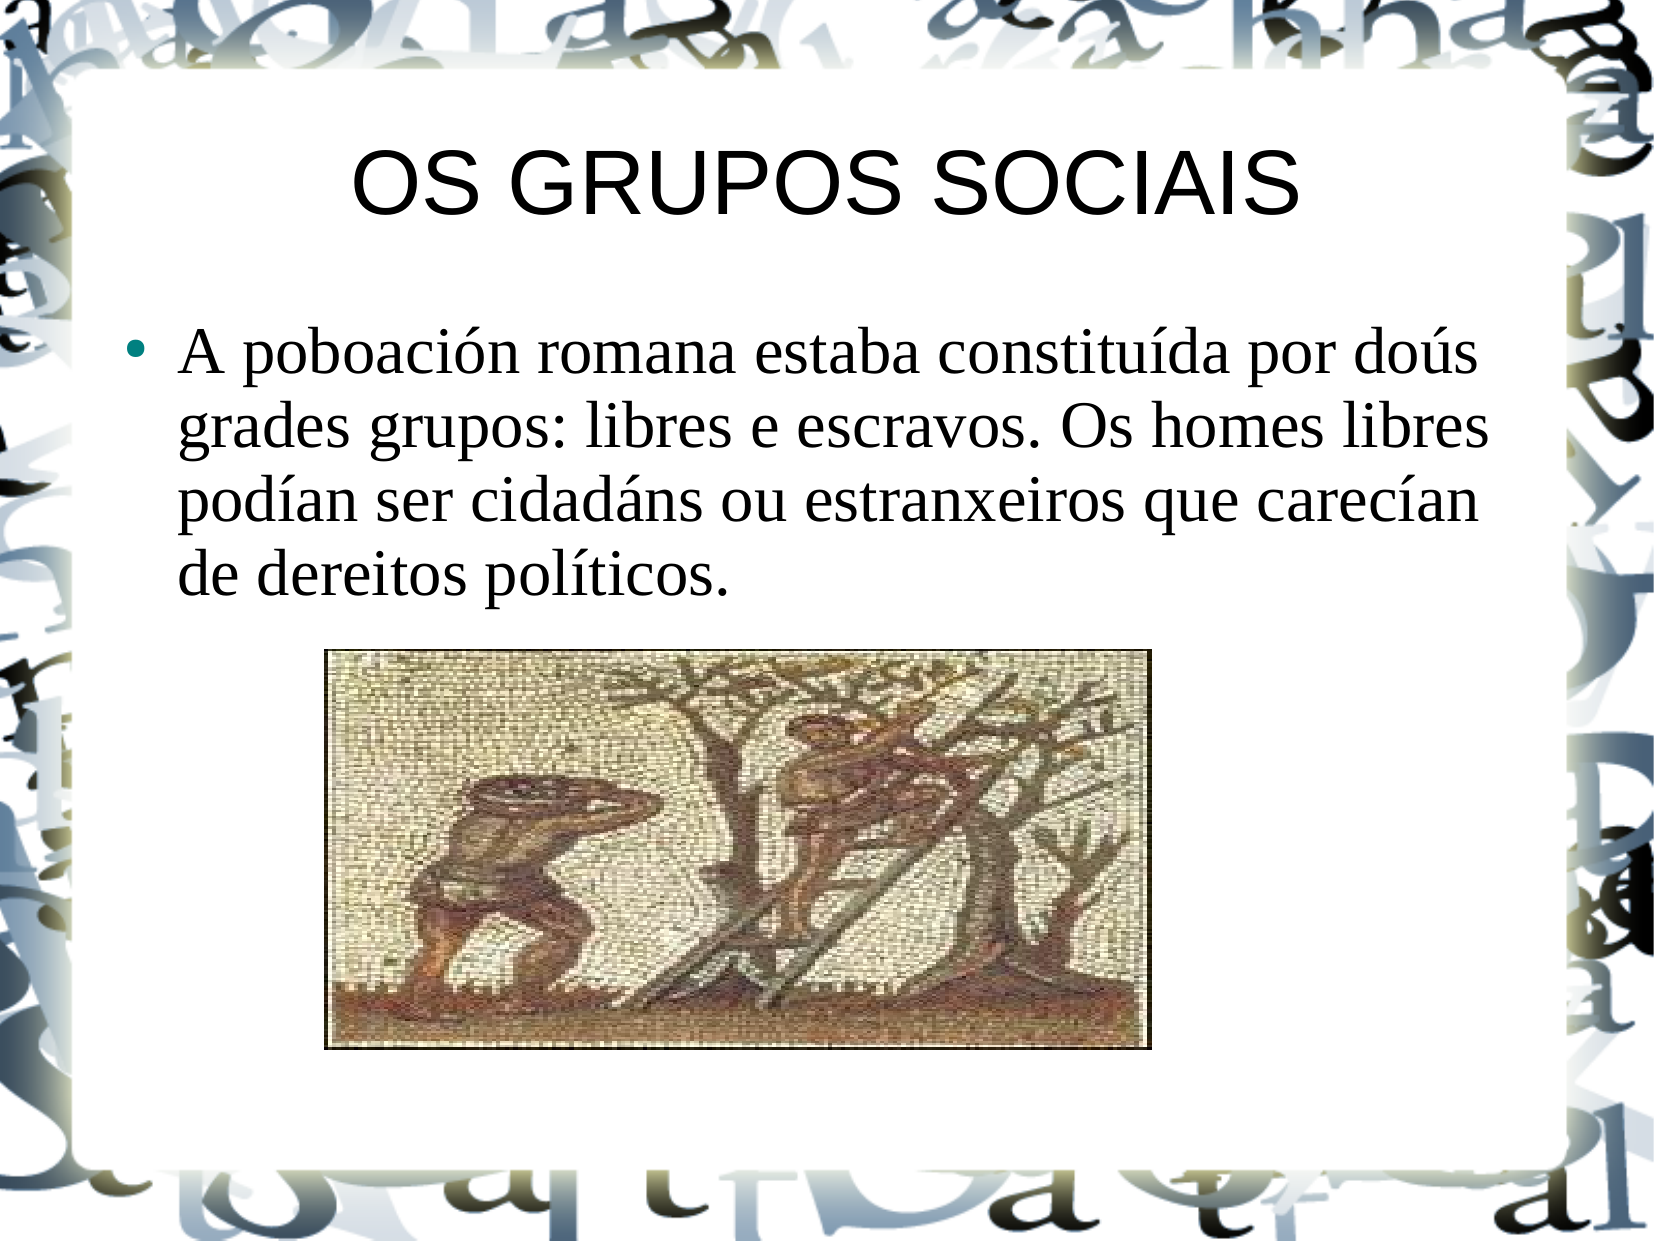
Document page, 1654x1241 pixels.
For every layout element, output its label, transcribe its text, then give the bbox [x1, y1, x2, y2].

list A poboación romana estaba constituída por doús grades grupos: libres e escravos. Os homes libres podían ser cidadáns ou estranxeiros que carecían de dereitos políticos. [106, 313, 1530, 1133]
title OS GRUPOS SOCIAIS [82, 78, 1571, 287]
picture [0, 0, 1654, 1241]
